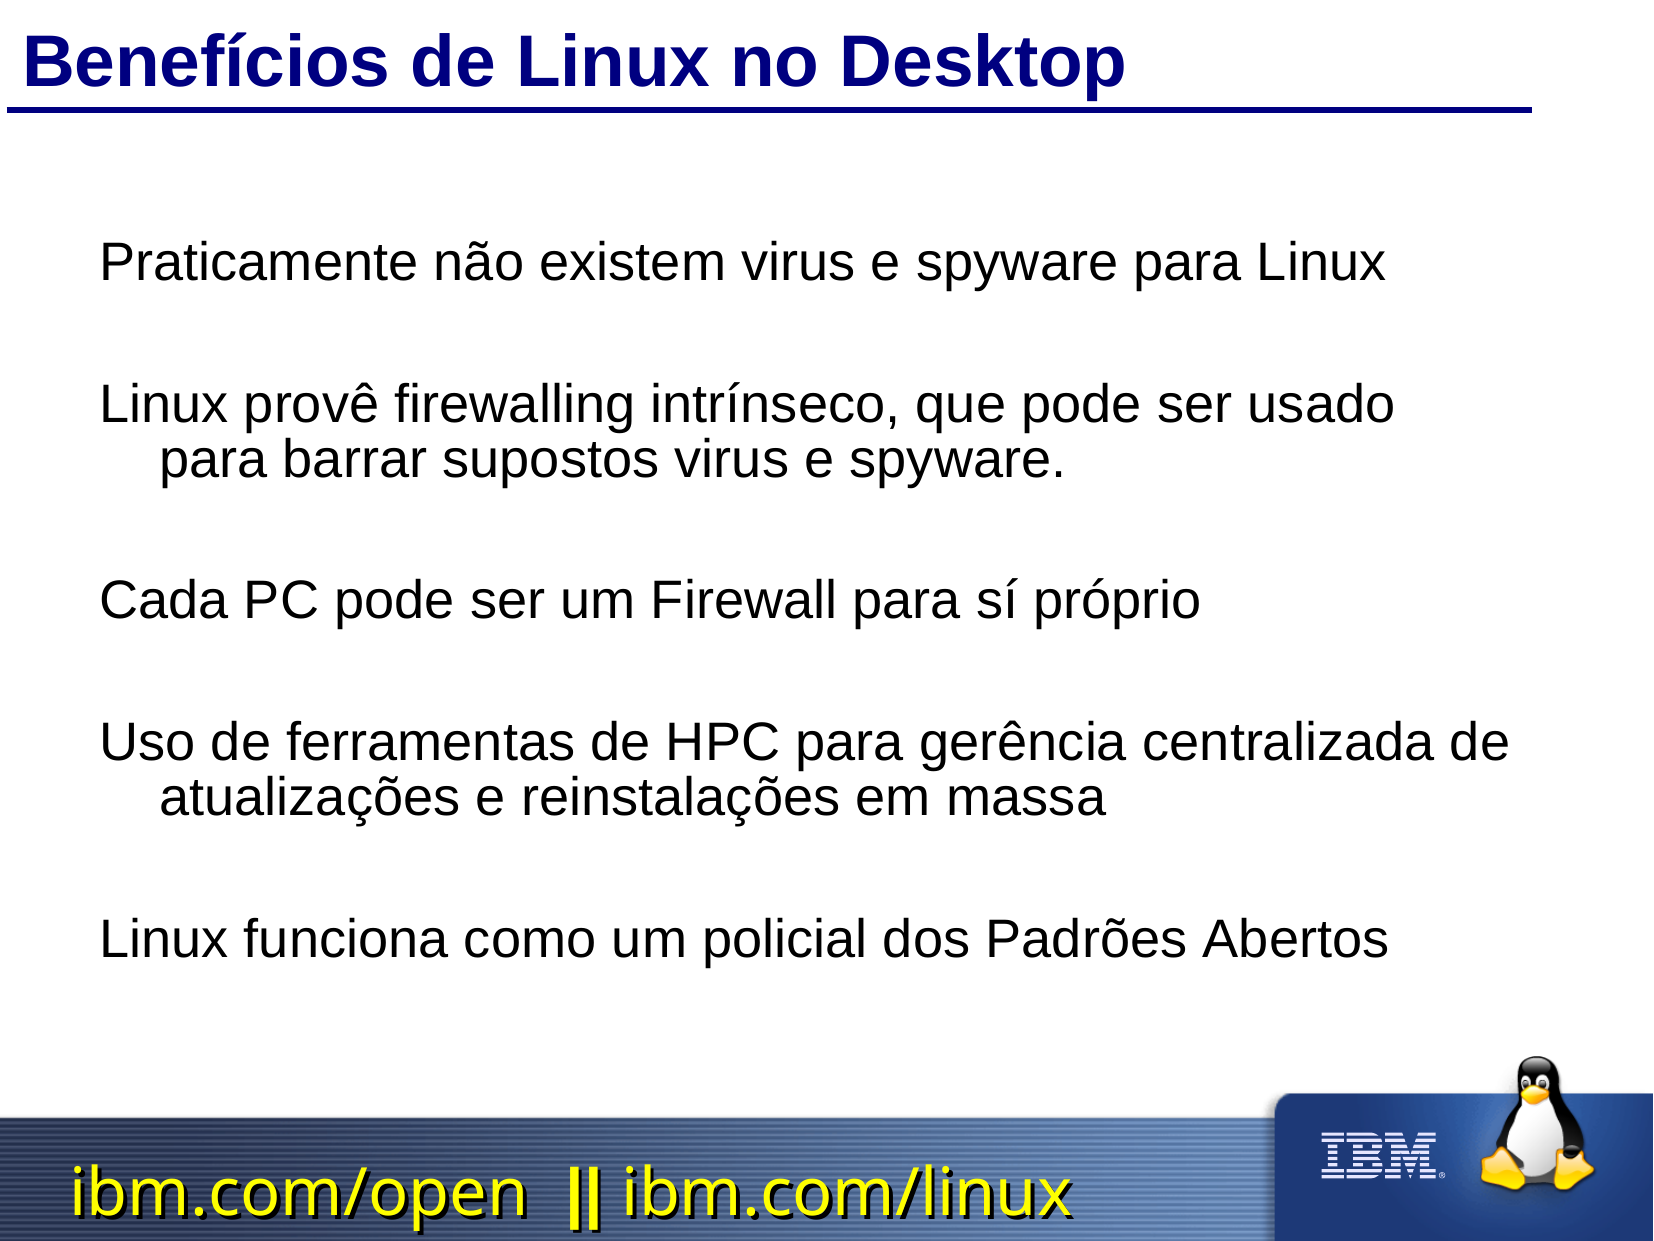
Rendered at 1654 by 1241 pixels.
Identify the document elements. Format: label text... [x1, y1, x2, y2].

picture [0, 1055, 1653, 1241]
text_box Benefícios de Linux no Desktop [22, 15, 1432, 127]
list Praticamente não existem virus e spyware para Linux Linux provê firewalling intrínseco, que pode ser usado para barrar supostos virus e spyware. Cada PC pode ser um Firewall para sí próprio Uso de ferramentas de HPC para gerência centralizada de atualizações e reinstalações em massa Linux funciona como um policial dos Padrões Abertos [99, 237, 1514, 1052]
